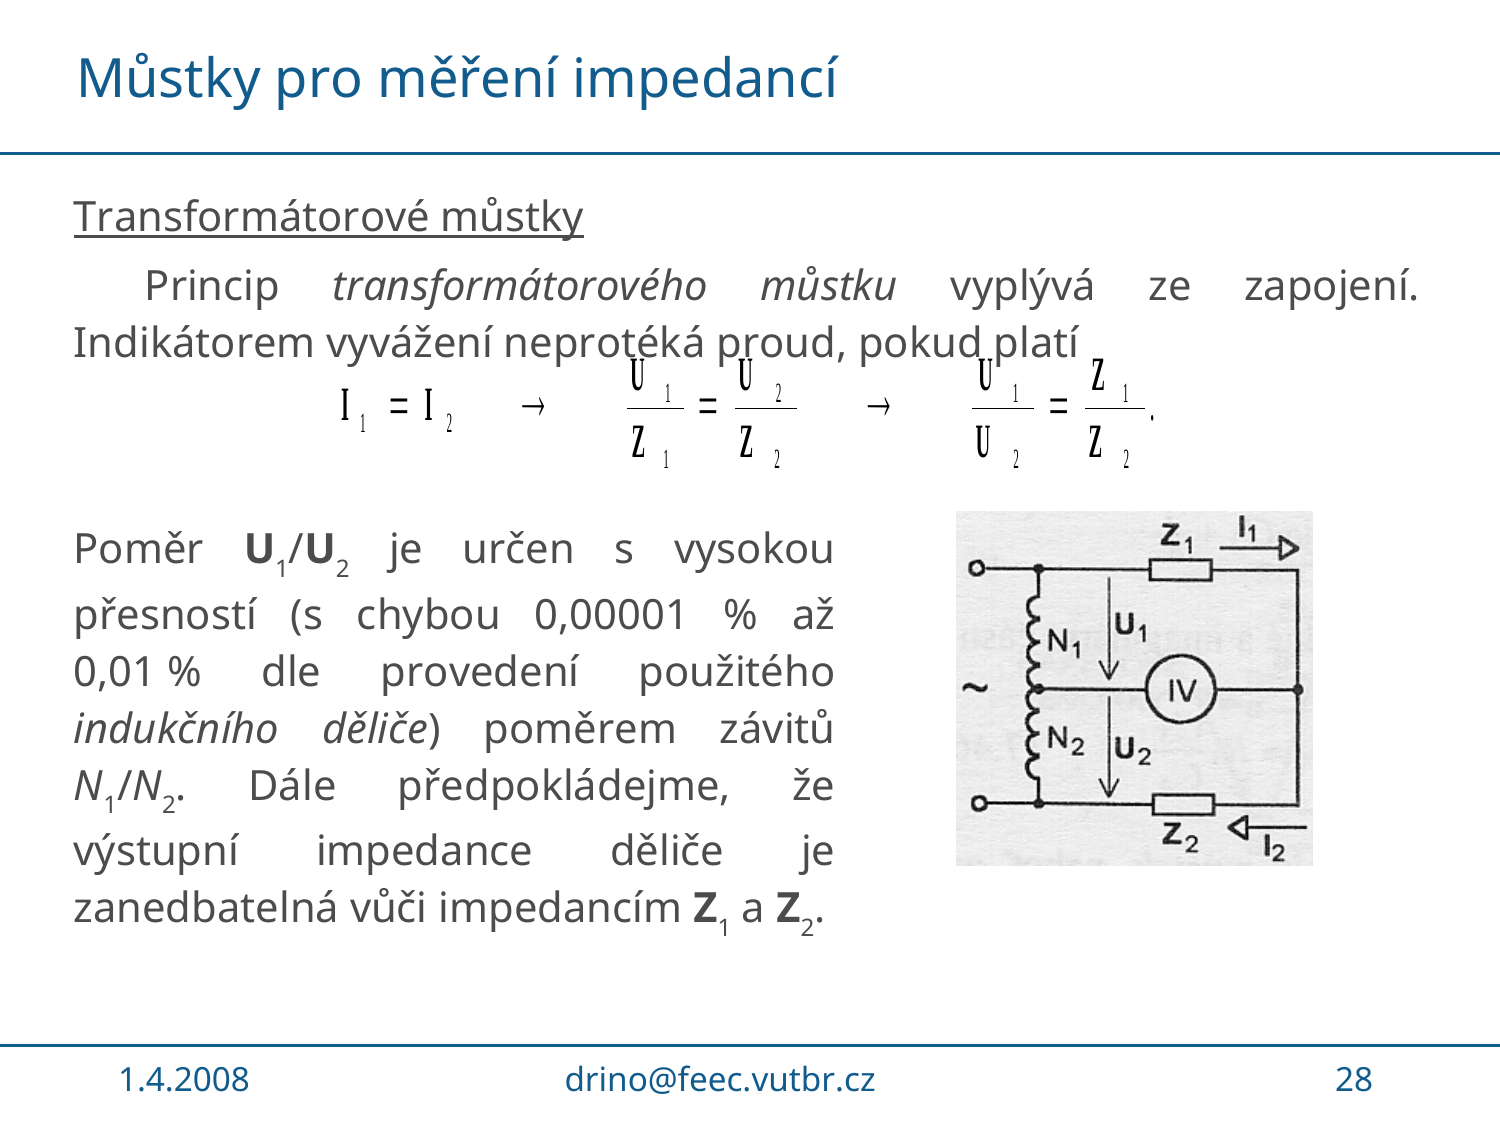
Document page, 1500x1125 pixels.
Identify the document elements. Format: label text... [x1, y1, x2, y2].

picture [956, 511, 1313, 866]
text_box 1.4.2008 [103, 1049, 432, 1125]
picture [334, 344, 1166, 481]
text_box Transformátorové můstky Princip transformátorového můstku vyplývá ze zapojení. Indikátorem vyvážení neprotéká proud, pokud platí Poměr U1/U2 je určen s vysokou přesností (s chybou 0,00001 % až 0,01 % dle provedení použitého indukčního děliče) poměrem závitů N1/N2. Dále předpokládejme, že výstupní impedance děliče je zanedbatelná vůči impedancím Z1 a Z2. [59, 178, 1442, 952]
text_box drino@feec.vutbr.cz [454, 1049, 987, 1125]
text_box <číslo> [1075, 1049, 1388, 1125]
title Můstky pro měření impedancí [0, 0, 1500, 152]
